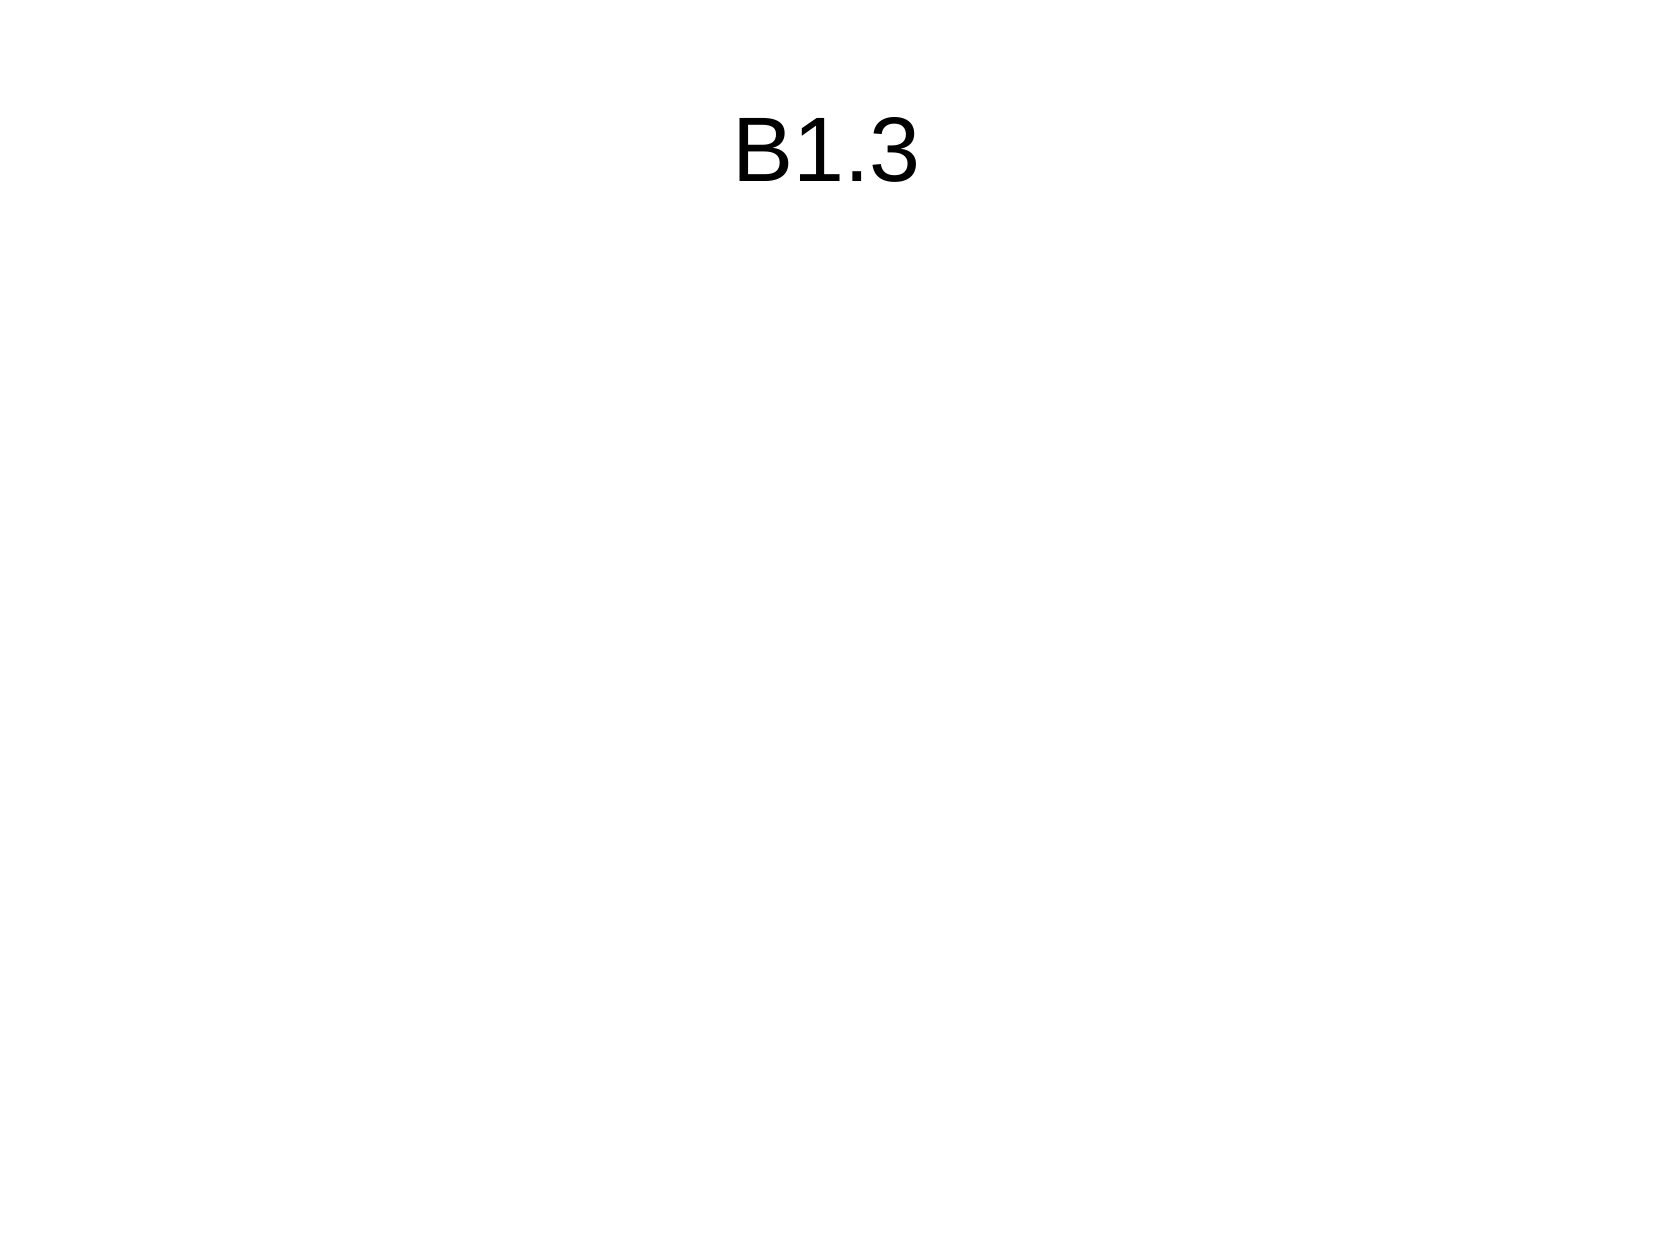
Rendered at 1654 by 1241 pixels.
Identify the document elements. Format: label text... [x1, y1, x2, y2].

title B1.3 [82, 56, 1571, 250]
